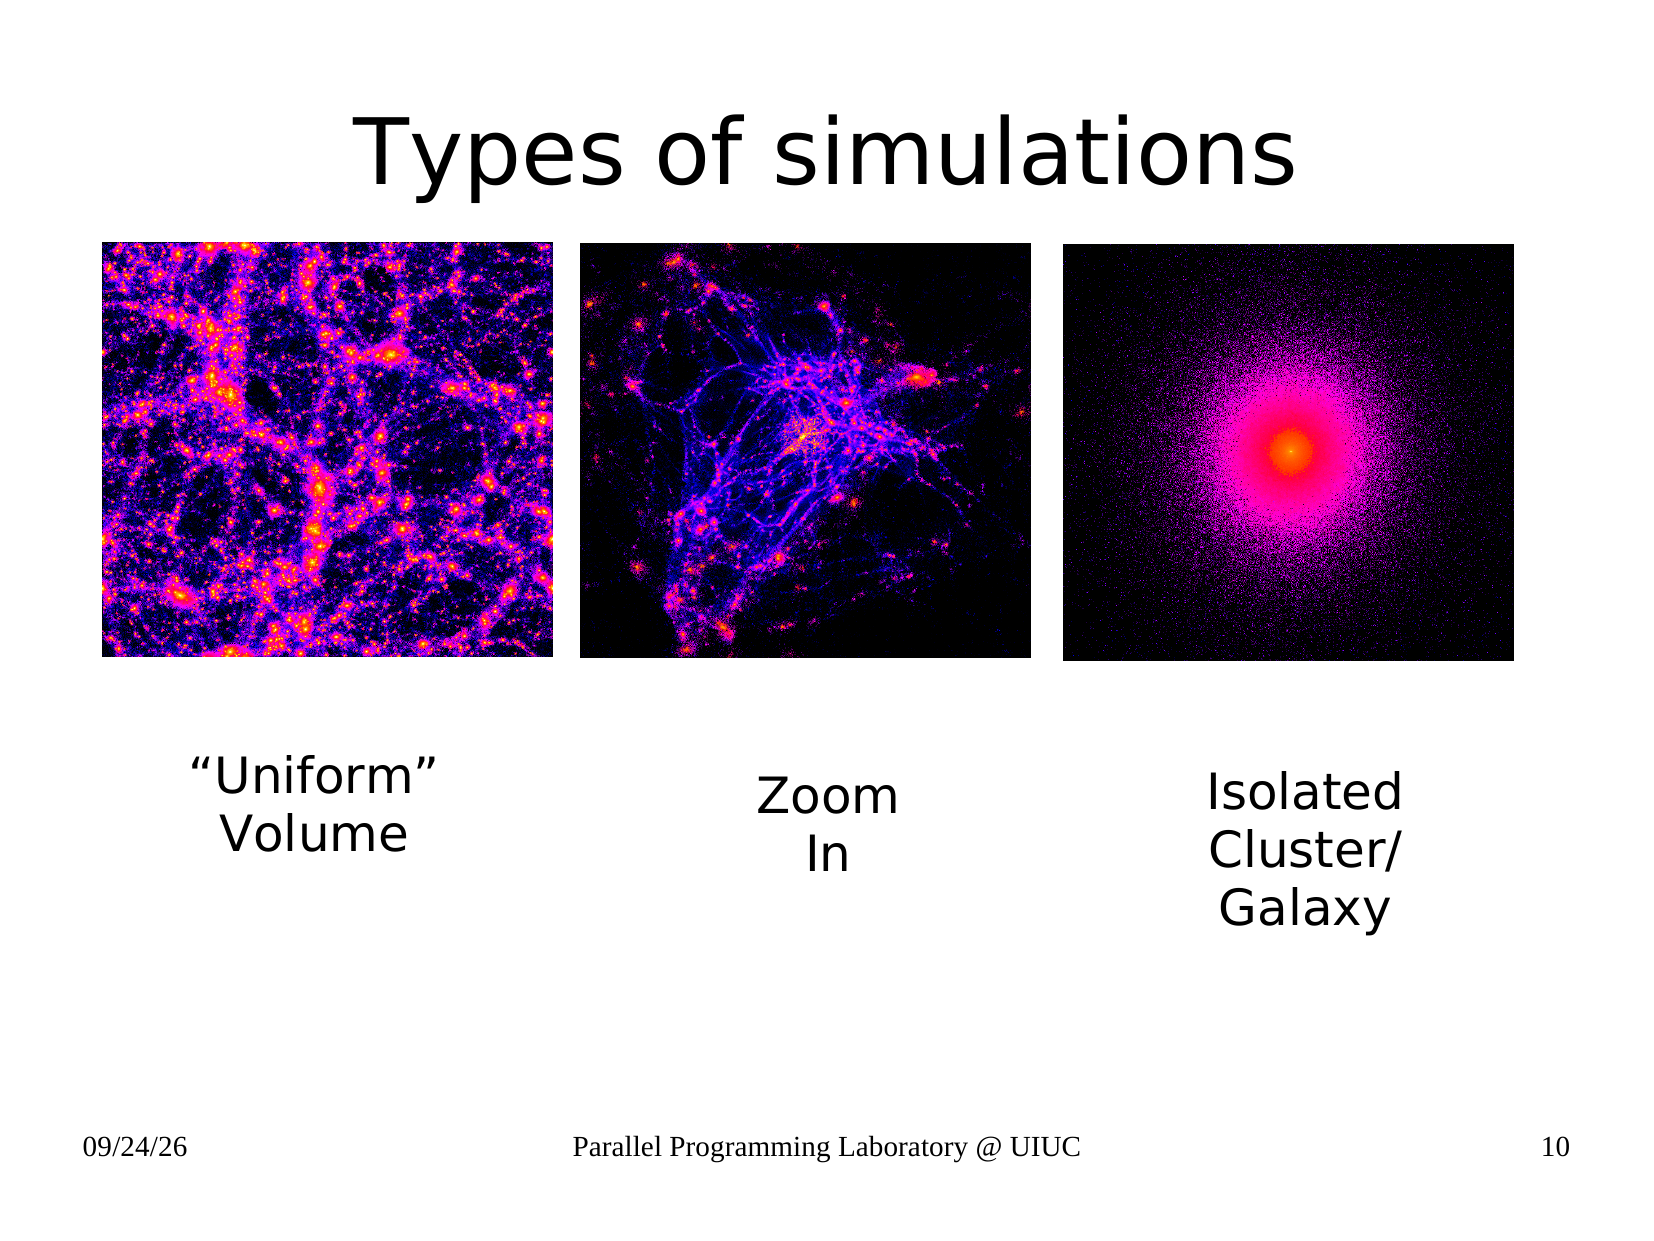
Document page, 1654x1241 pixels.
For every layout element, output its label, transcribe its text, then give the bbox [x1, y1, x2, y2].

title Types of simulations [82, 49, 1571, 257]
picture [102, 242, 553, 657]
text_box Zoom In [692, 759, 965, 898]
picture [580, 243, 1031, 658]
picture [1063, 244, 1514, 661]
text_box Isolated Cluster/ Galaxy [1191, 755, 1420, 946]
text_box “Uniform” Volume [173, 739, 456, 901]
